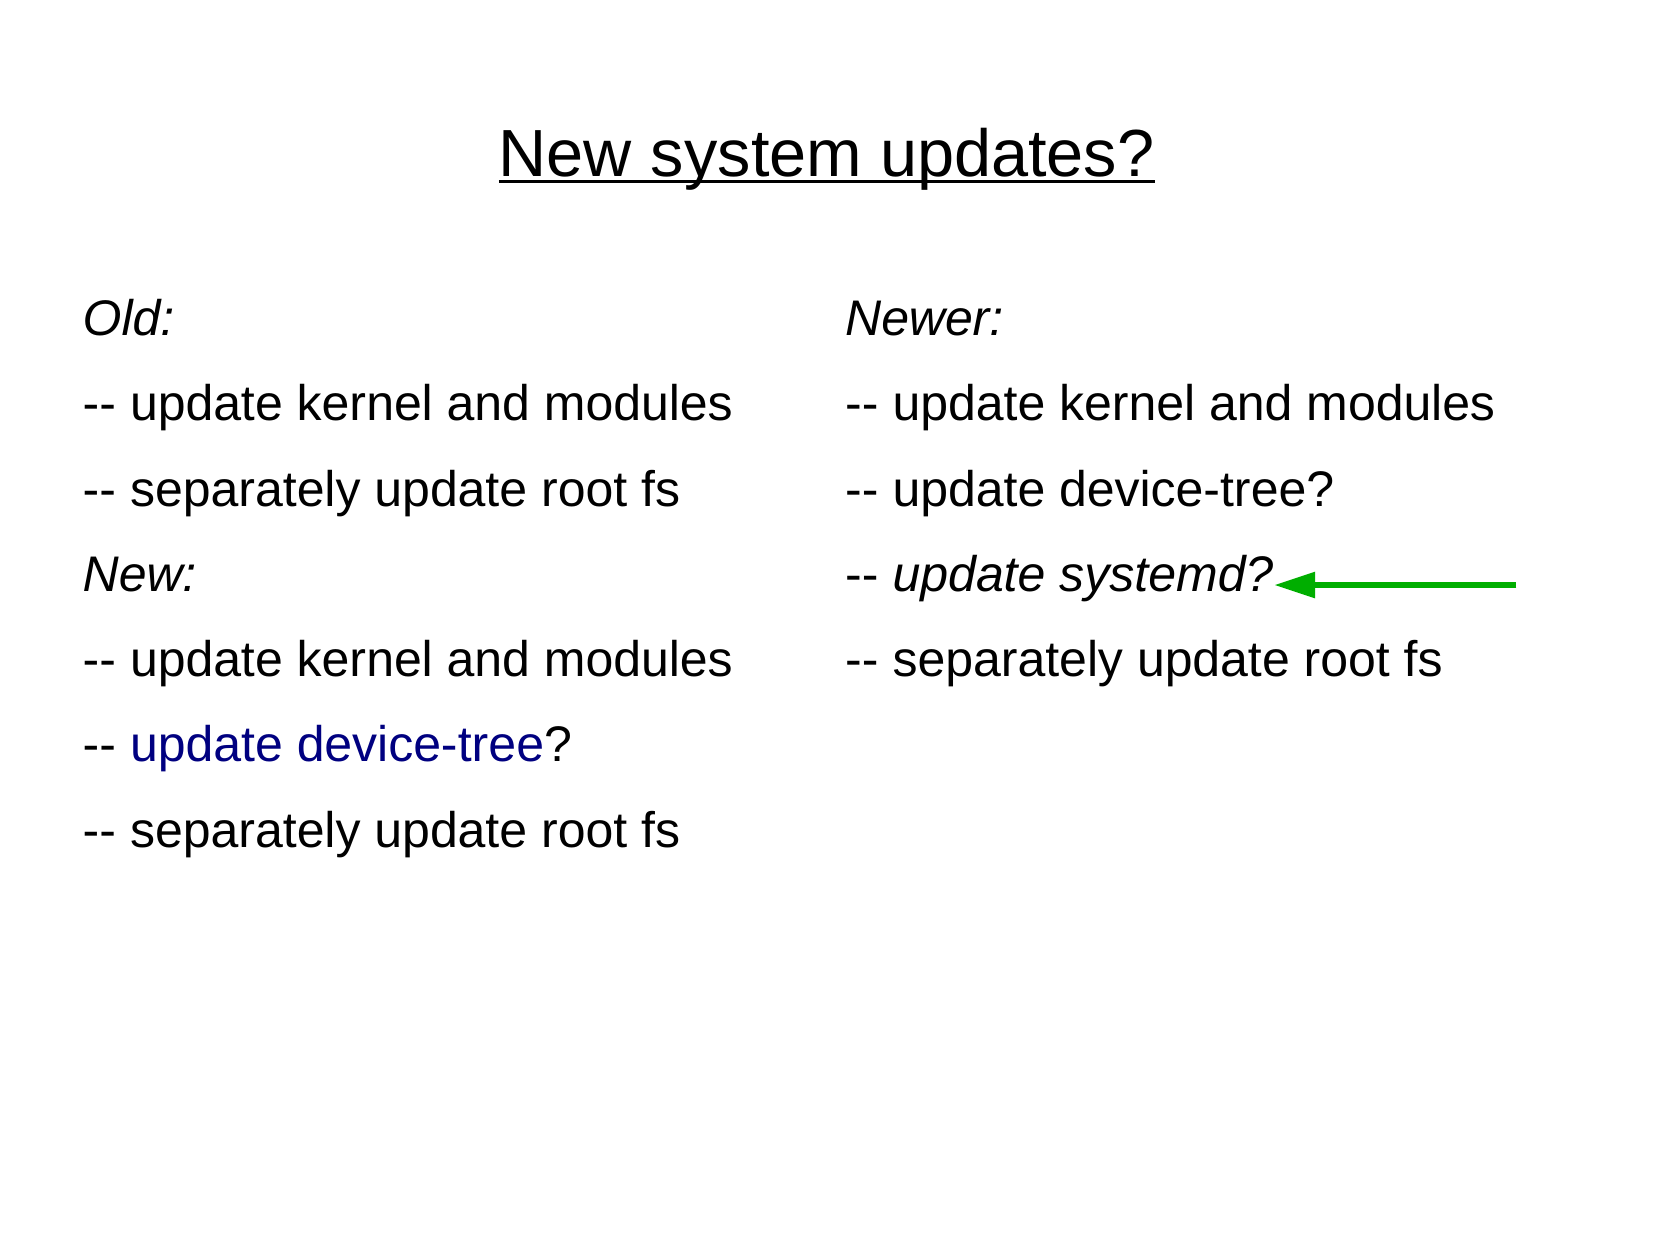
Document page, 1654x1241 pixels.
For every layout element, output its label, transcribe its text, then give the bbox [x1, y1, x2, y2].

list Old: -- update kernel and modules -- separately update root fs New: -- update kernel and modules -- update device-tree? -- separately update root fs [82, 290, 809, 1010]
title New system updates? [82, 49, 1571, 257]
list Newer: -- update kernel and modules -- update device-tree? -- update systemd? -- separately update root fs [845, 290, 1572, 1010]
